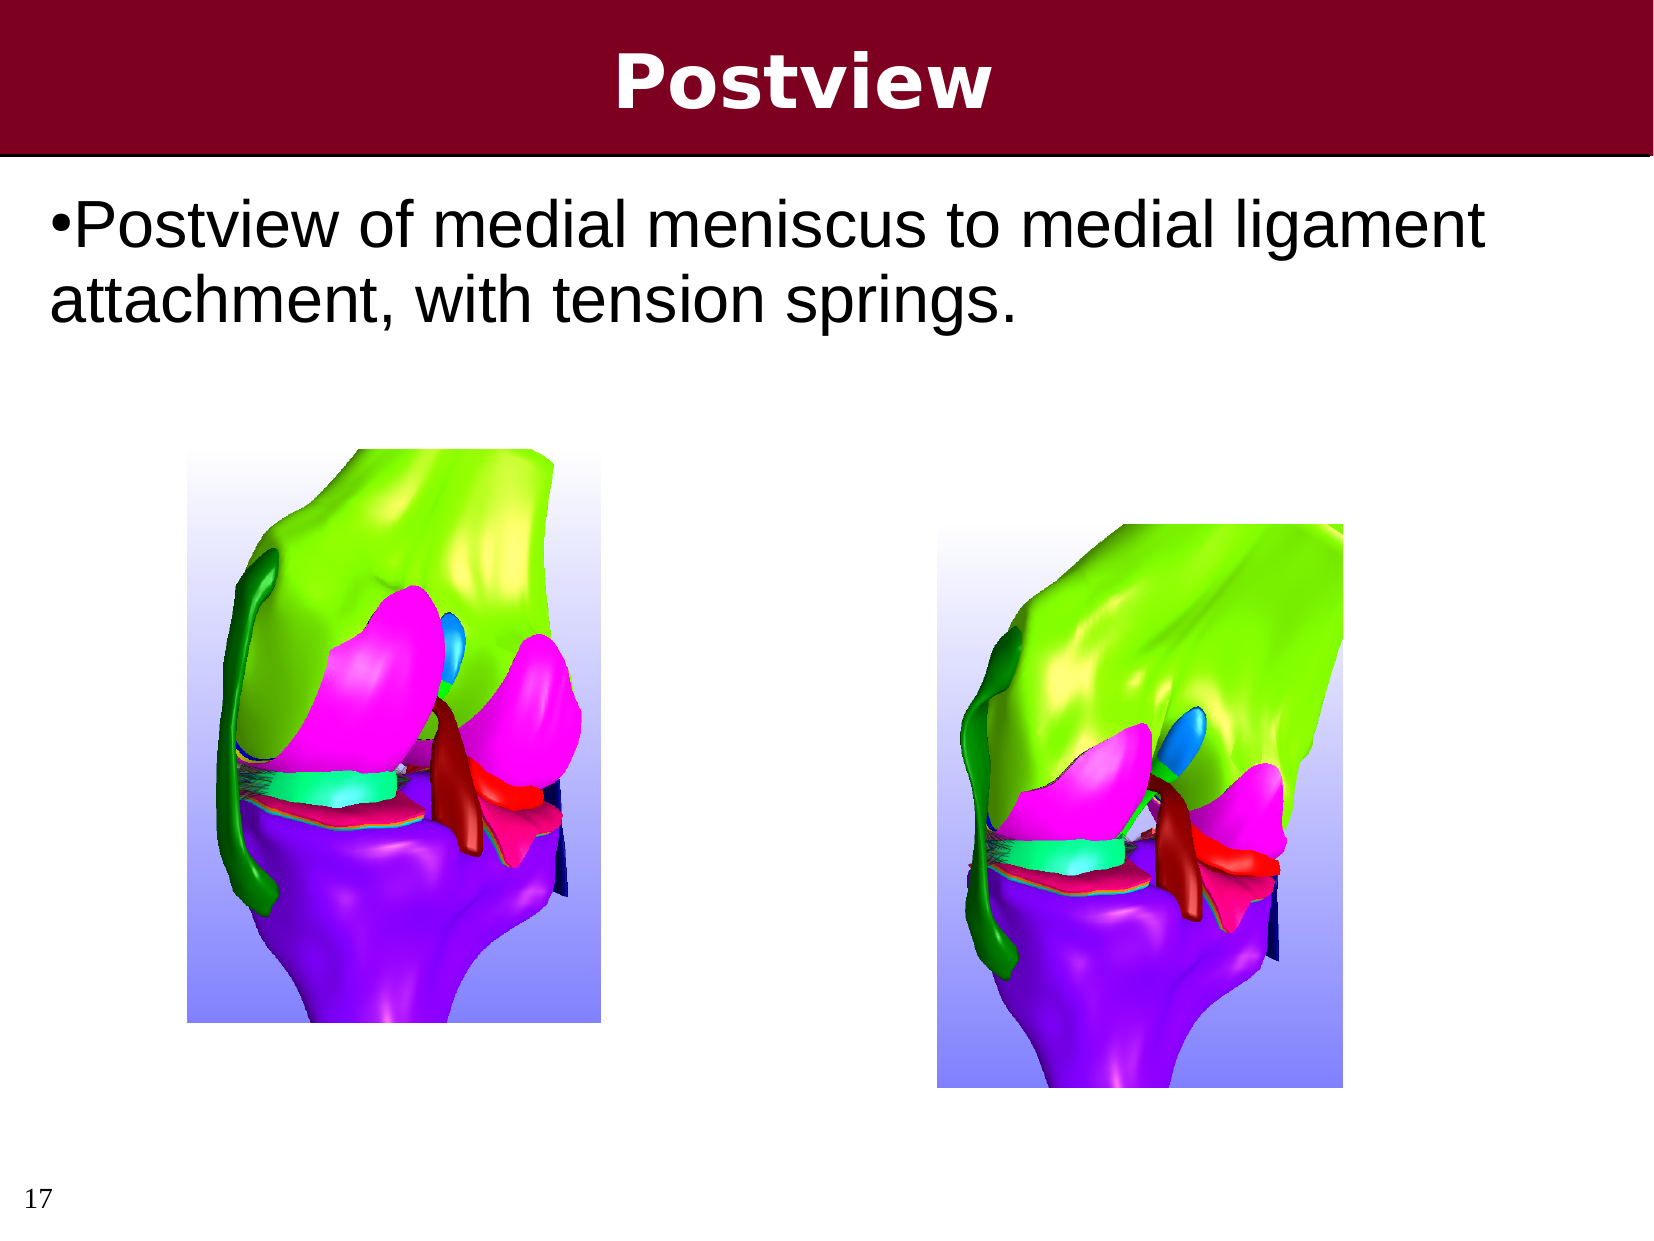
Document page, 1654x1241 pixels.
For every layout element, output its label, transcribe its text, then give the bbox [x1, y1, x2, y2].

picture [937, 907, 1343, 1088]
picture [187, 907, 601, 1023]
text_box [0, 0, 1654, 156]
subtitle Postview of medial meniscus to medial ligament attachment, with tension springs. [49, 187, 1538, 907]
text_box Postview [0, 31, 1651, 134]
